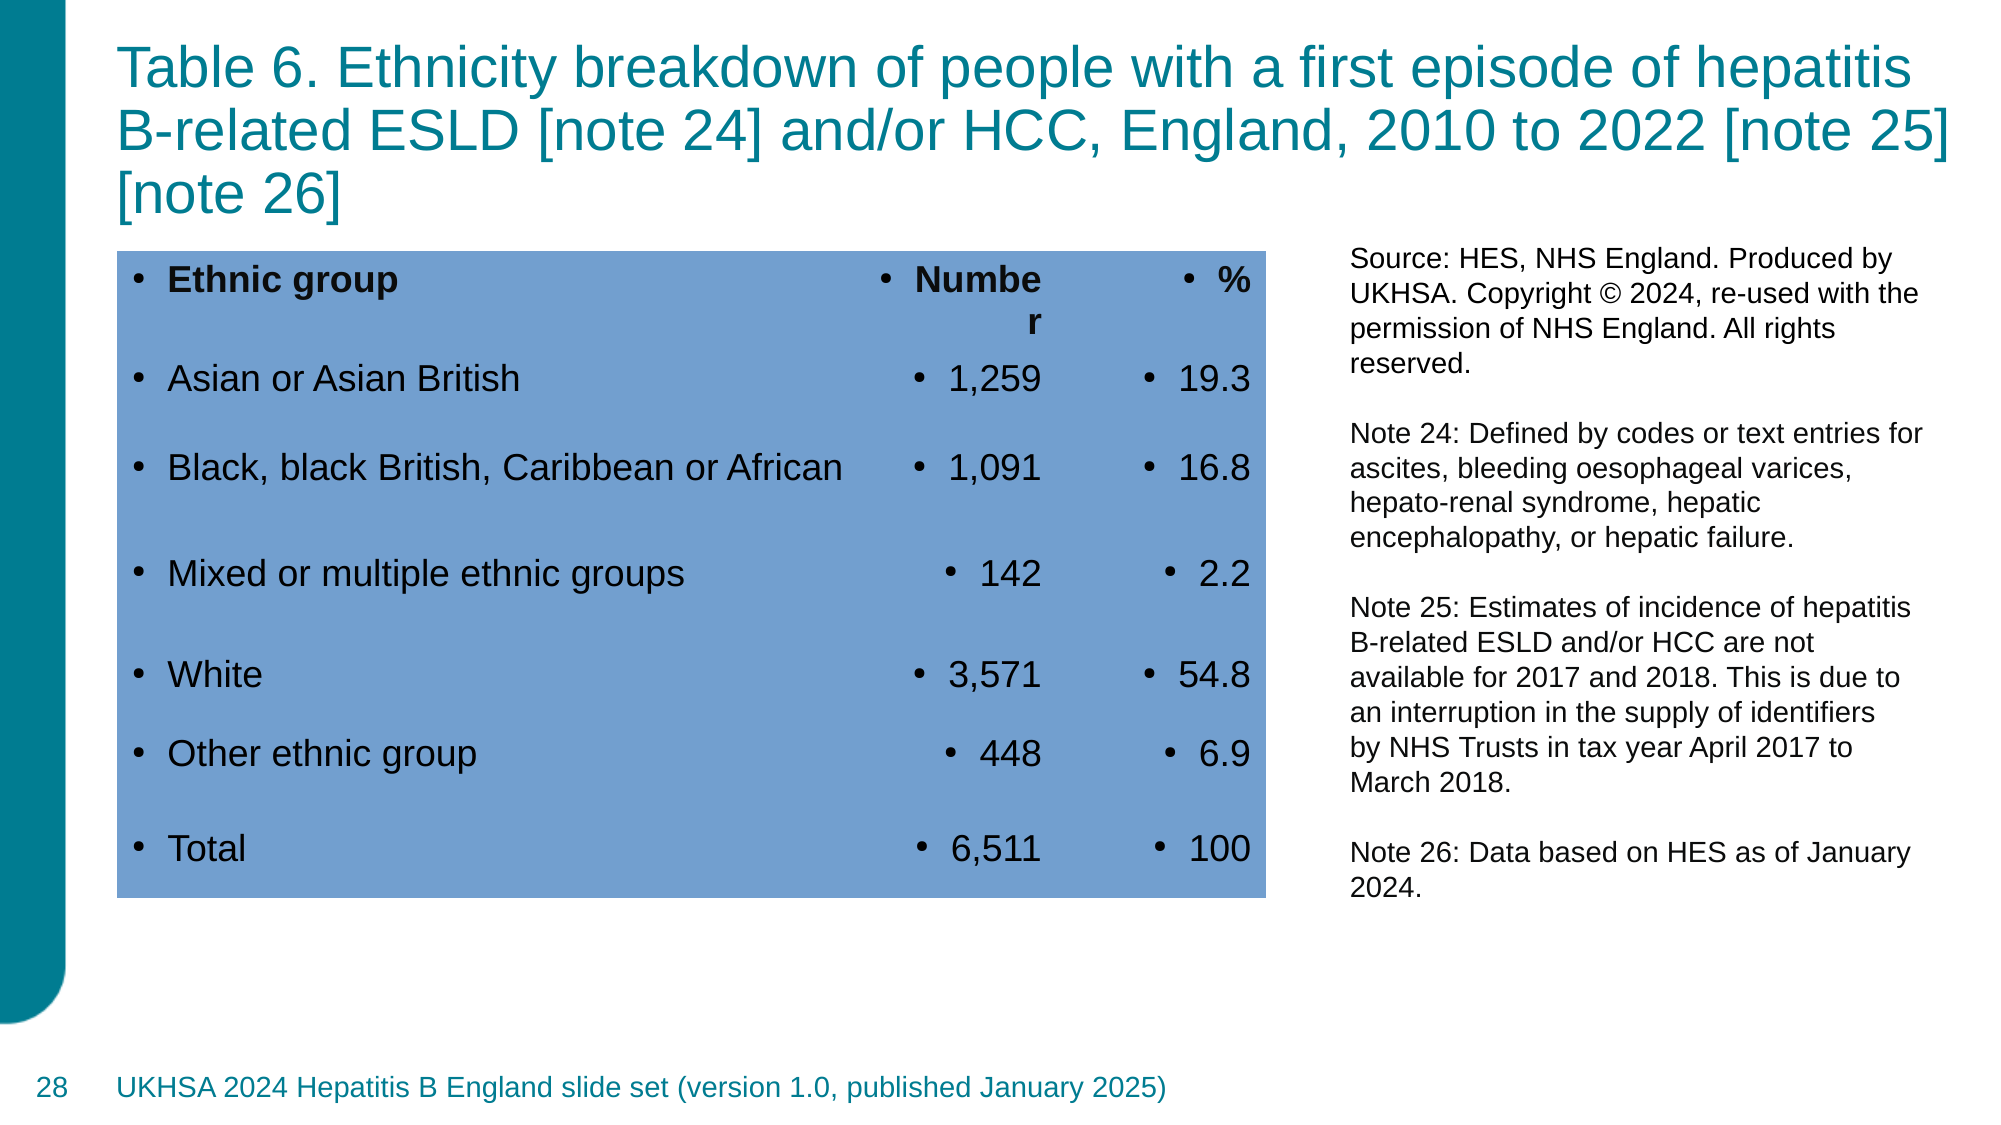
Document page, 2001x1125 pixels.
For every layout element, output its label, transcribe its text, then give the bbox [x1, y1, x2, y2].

title Table 6. Ethnicity breakdown of people with a first episode of hepatitis B-related ESLD [note 24] and/or HCC, England, 2010 to 2022 [note 25][note 26] [101, 29, 2000, 189]
table_cell 100 [1056, 820, 1266, 898]
table_cell 448 [862, 725, 1056, 820]
table_cell 19.3 [1056, 350, 1266, 439]
table_cell Total [117, 820, 862, 898]
table_cell 1,091 [862, 439, 1056, 545]
table_cell 142 [862, 545, 1056, 646]
table_cell 1,259 [862, 350, 1056, 439]
text_box Source: HES, NHS England. Produced by UKHSA. Copyright © 2024, re-used with the permission of NHS England. All rights reserved. Note 24: Defined by codes or text entries for ascites, bleeding oesophageal varices, hepato-renal syndrome, hepatic encephalopathy, or hepatic failure. Note 25: Estimates of incidence of hepatitis B-related ESLD and/or HCC are not available for 2017 and 2018. This is due to an interruption in the supply of identifiers by NHS Trusts in tax year April 2017 to March 2018. Note 26: Data based on HES as of January 2024. [1334, 231, 1945, 919]
table_cell 2.2 [1056, 545, 1266, 646]
table_cell 54.8 [1056, 646, 1266, 725]
table_cell Black, black British, Caribbean or African [117, 439, 862, 545]
table_header % [1056, 251, 1266, 350]
text_box [3, 1055, 102, 1116]
table_cell 3,571 [862, 646, 1056, 725]
table_cell White [117, 646, 862, 725]
table_cell Mixed or multiple ethnic groups [117, 545, 862, 646]
table_cell Other ethnic group [117, 725, 862, 820]
table_cell 6,511 [862, 820, 1056, 898]
text_box UKHSA 2024 Hepatitis B England slide set (version 1.0, published January 2025) [101, 1056, 1743, 1116]
table_header Ethnic group [117, 251, 862, 350]
table_header Number [862, 251, 1056, 350]
table_cell 16.8 [1056, 439, 1266, 545]
table_cell Asian or Asian British [117, 350, 862, 439]
table_cell 6.9 [1056, 725, 1266, 820]
